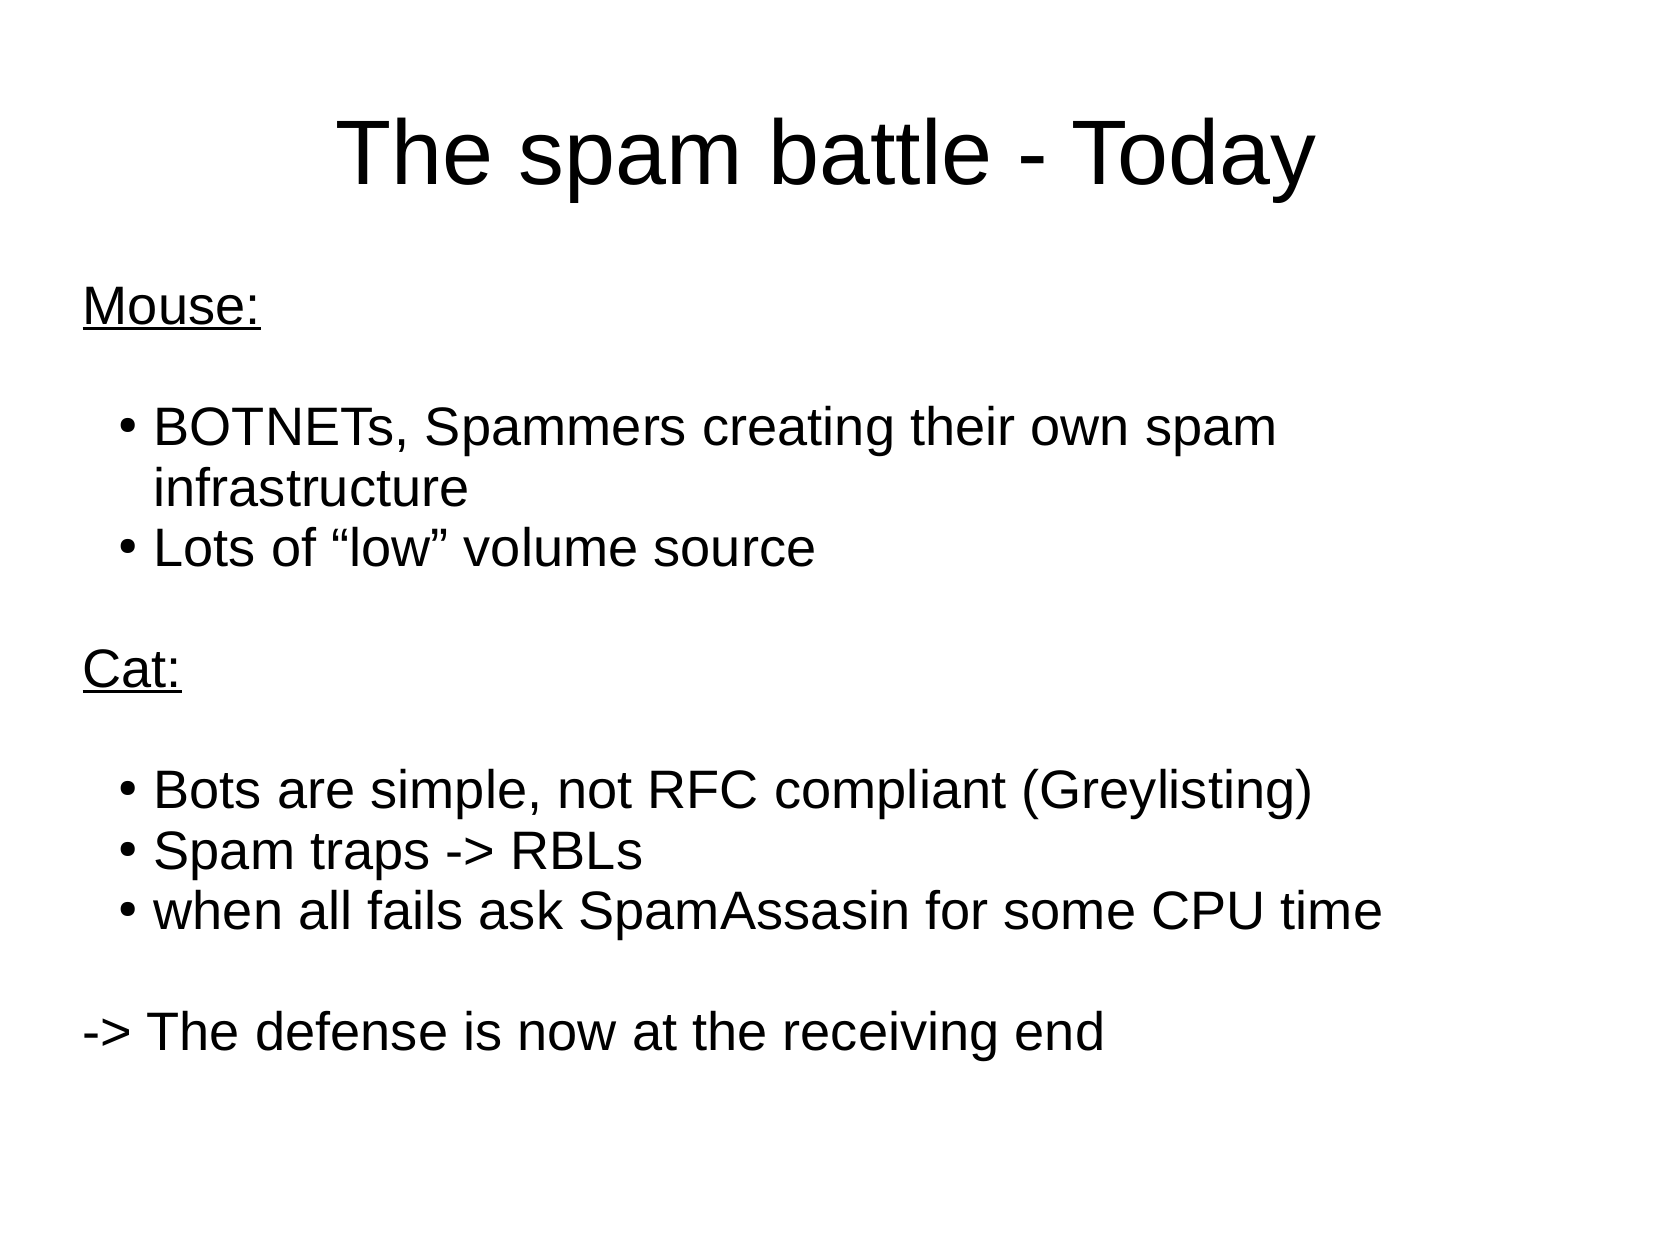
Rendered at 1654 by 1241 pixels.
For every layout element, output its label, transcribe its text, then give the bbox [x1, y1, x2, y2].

subtitle Mouse: BOTNETs, Spammers creating their own spam infrastructure Lots of “low” volume source Cat: Bots are simple, not RFC compliant (Greylisting) Spam traps -> RBLs when all fails ask SpamAssasin for some CPU time -> The defense is now at the receiving end [82, 275, 1571, 1123]
title The spam battle - Today [82, 56, 1571, 250]
